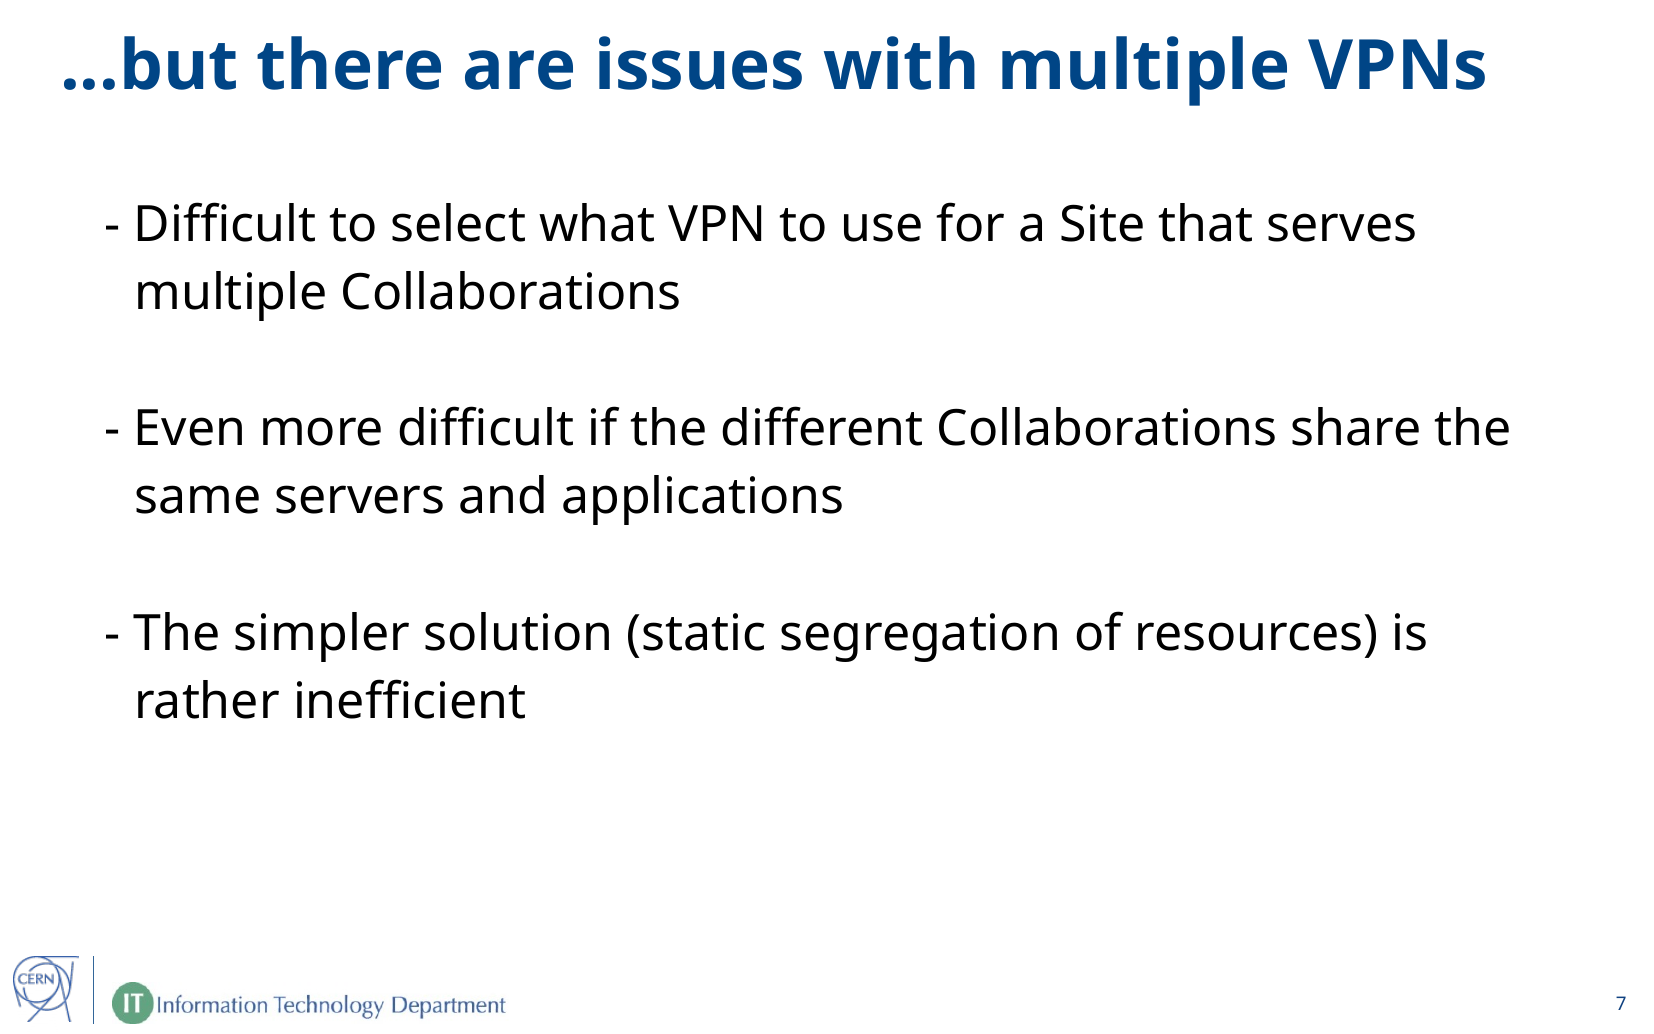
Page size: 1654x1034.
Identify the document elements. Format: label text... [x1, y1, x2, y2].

picture [13, 956, 79, 1032]
text_box - Difficult to select what VPN to use for a Site that serves multiple Collaborations - Even more difficult if the different Collaborations share the same servers and applications - The simpler solution (static segregation of resources) is rather inefficient [90, 180, 1549, 1009]
picture [112, 1009, 755, 1024]
title ...but there are issues with multiple VPNs [60, 0, 1606, 158]
